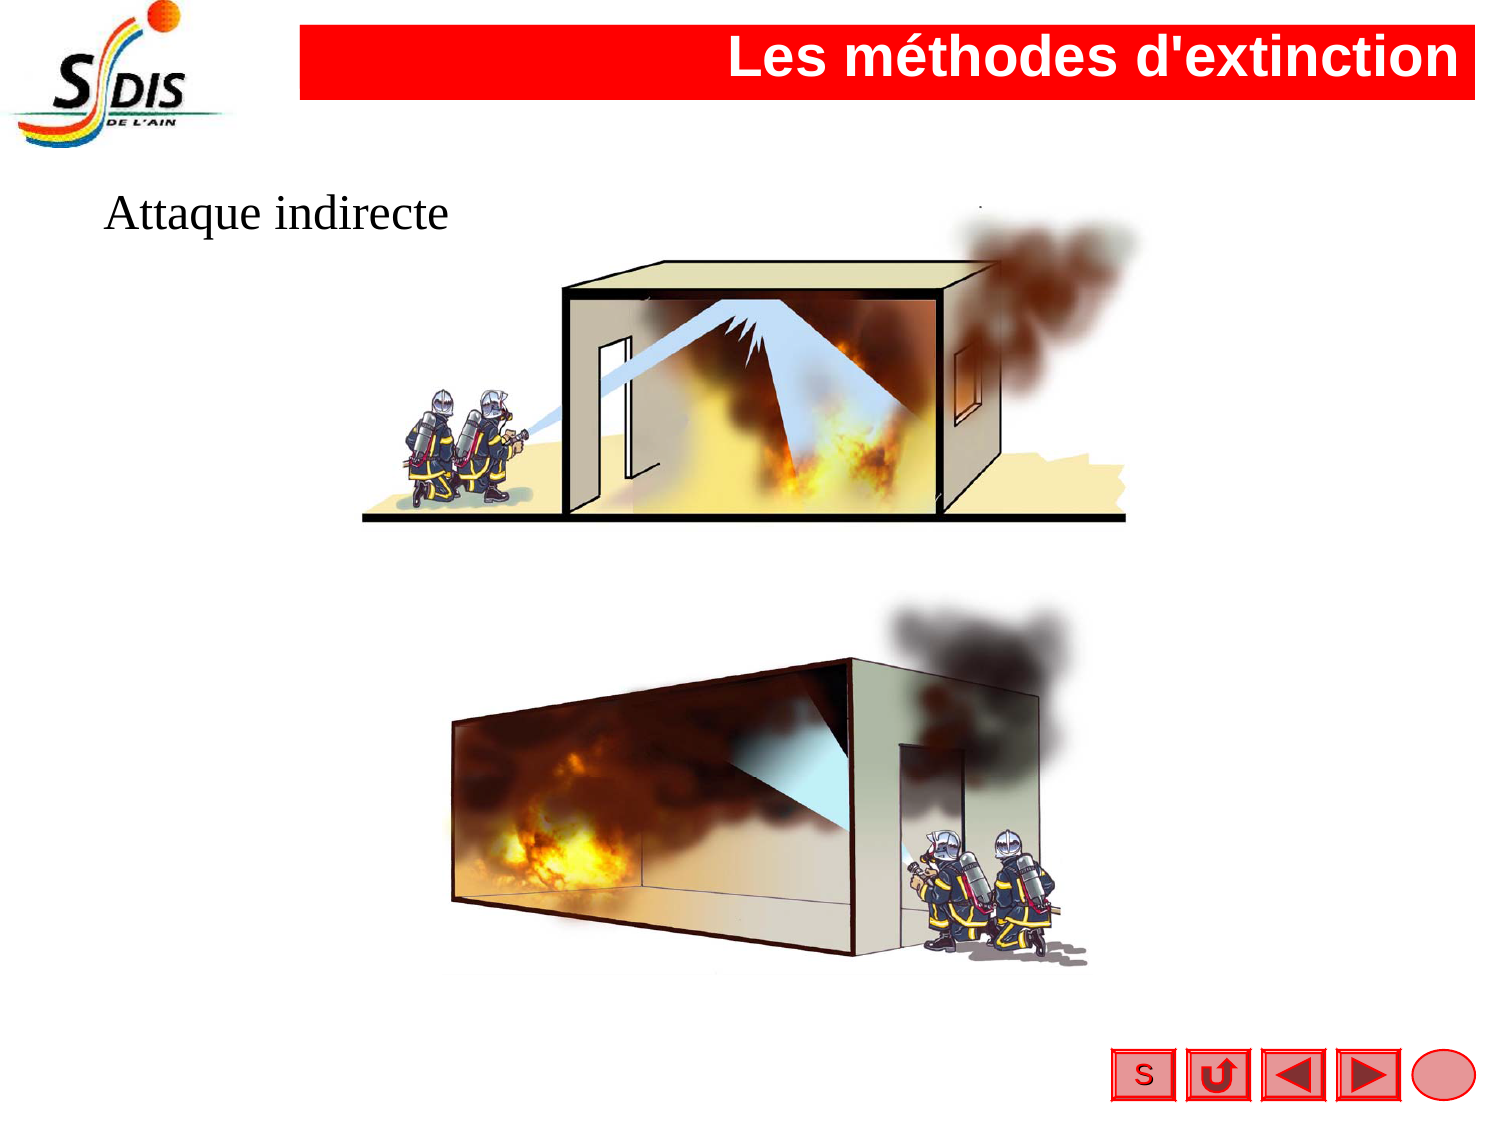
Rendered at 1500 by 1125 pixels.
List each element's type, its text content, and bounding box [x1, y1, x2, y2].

picture [1267, 1055, 1320, 1095]
text_box [1412, 1049, 1476, 1101]
picture [1192, 1055, 1245, 1095]
text_box Attaque indirecte [88, 177, 650, 249]
picture [354, 206, 1152, 532]
picture [0, 0, 237, 148]
text_box Les méthodes d'extinction [299, 24, 1475, 89]
picture [442, 590, 1093, 975]
picture [1117, 1055, 1170, 1095]
picture [1342, 1055, 1395, 1095]
